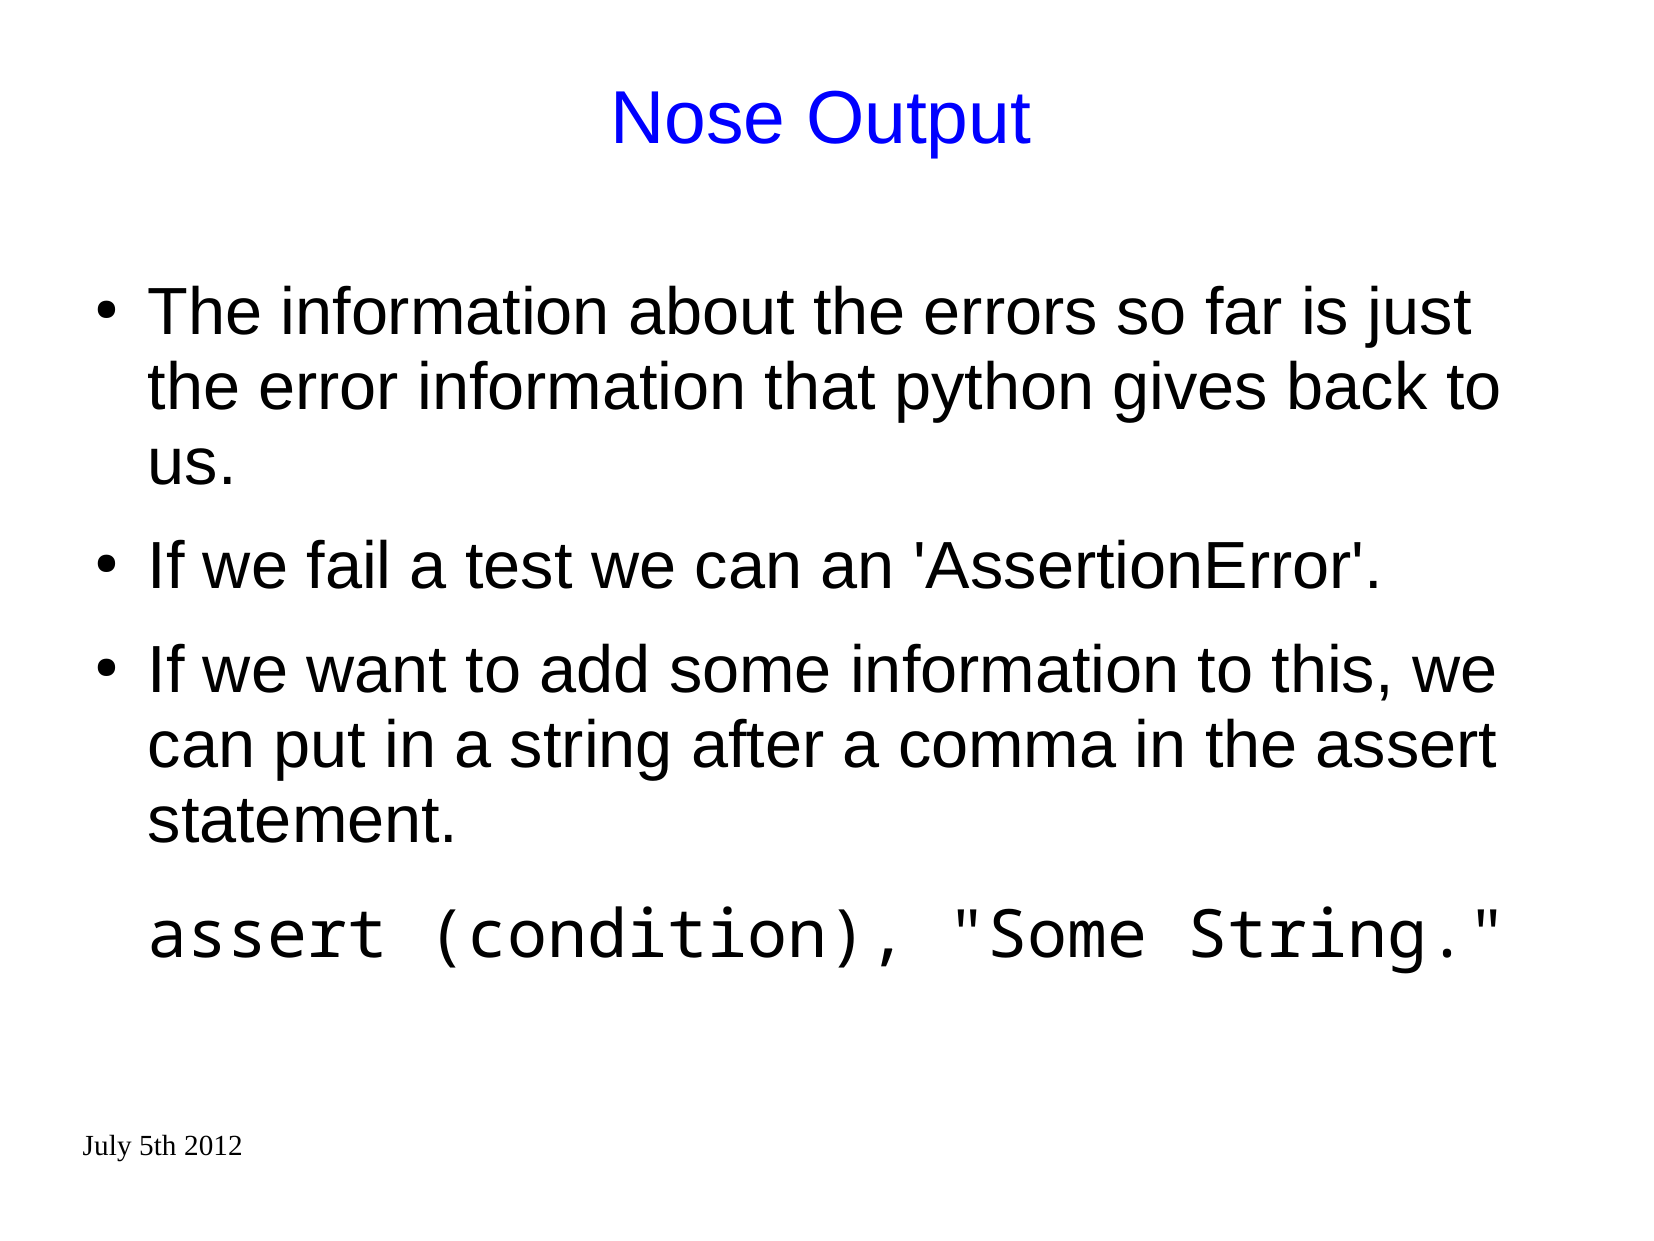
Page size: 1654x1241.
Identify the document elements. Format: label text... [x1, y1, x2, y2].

list The information about the errors so far is just the error information that python gives back to us. If we fail a test we can an 'AssertionError'. If we want to add some information to this, we can put in a string after a comma in the assert statement. assert (condition), "Some String." [76, 274, 1566, 1093]
title Nose Output [76, 58, 1565, 178]
